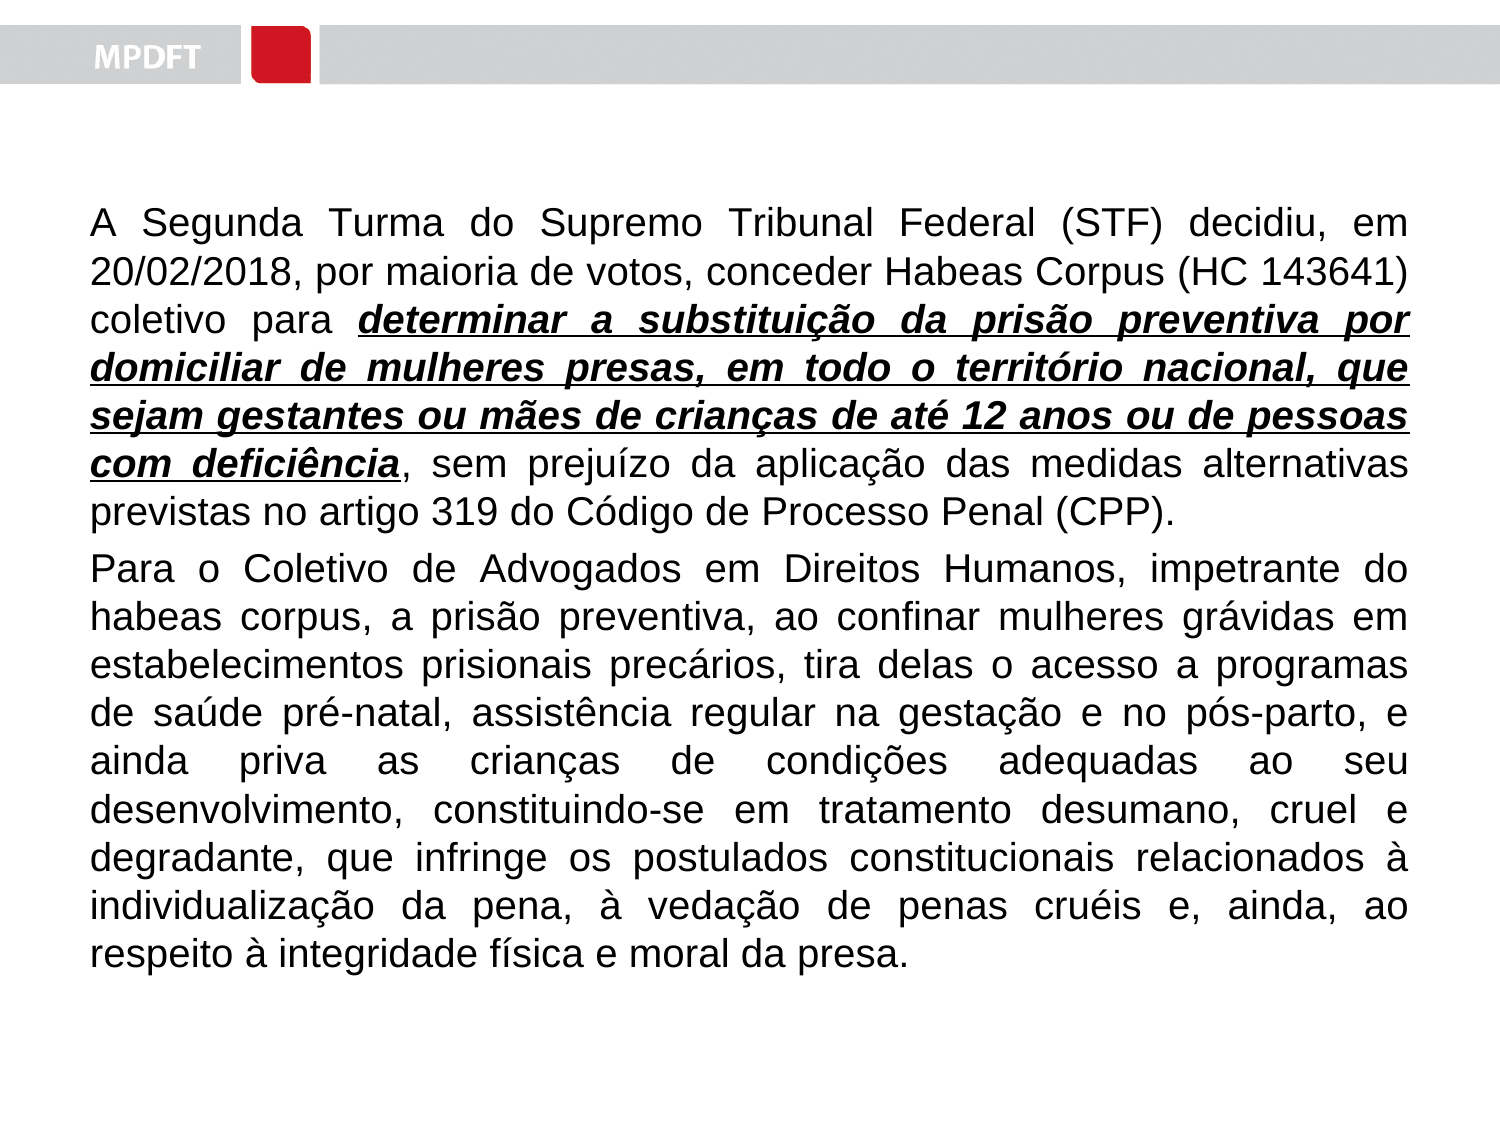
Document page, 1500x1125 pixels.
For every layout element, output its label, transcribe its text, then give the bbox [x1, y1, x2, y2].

text_box A Segunda Turma do Supremo Tribunal Federal (STF) decidiu, em 20/02/2018, por maioria de votos, conceder Habeas Corpus (HC 143641) coletivo para determinar a substituição da prisão preventiva por domiciliar de mulheres presas, em todo o território nacional, que sejam gestantes ou mães de crianças de até 12 anos ou de pessoas com deficiência, sem prejuízo da aplicação das medidas alternativas previstas no artigo 319 do Código de Processo Penal (CPP). Para o Coletivo de Advogados em Direitos Humanos, impetrante do habeas corpus, a prisão preventiva, ao confinar mulheres grávidas em estabelecimentos prisionais precários, tira delas o acesso a programas de saúde pré-natal, assistência regular na gestação e no pós-parto, e ainda priva as crianças de condições adequadas ao seu desenvolvimento, constituindo-se em tratamento desumano, cruel e degradante, que infringe os postulados constitucionais relacionados à individualização da pena, à vedação de penas cruéis e, ainda, ao respeito à integridade física e moral da presa. [75, 188, 1426, 1005]
picture [0, 0, 1500, 1125]
